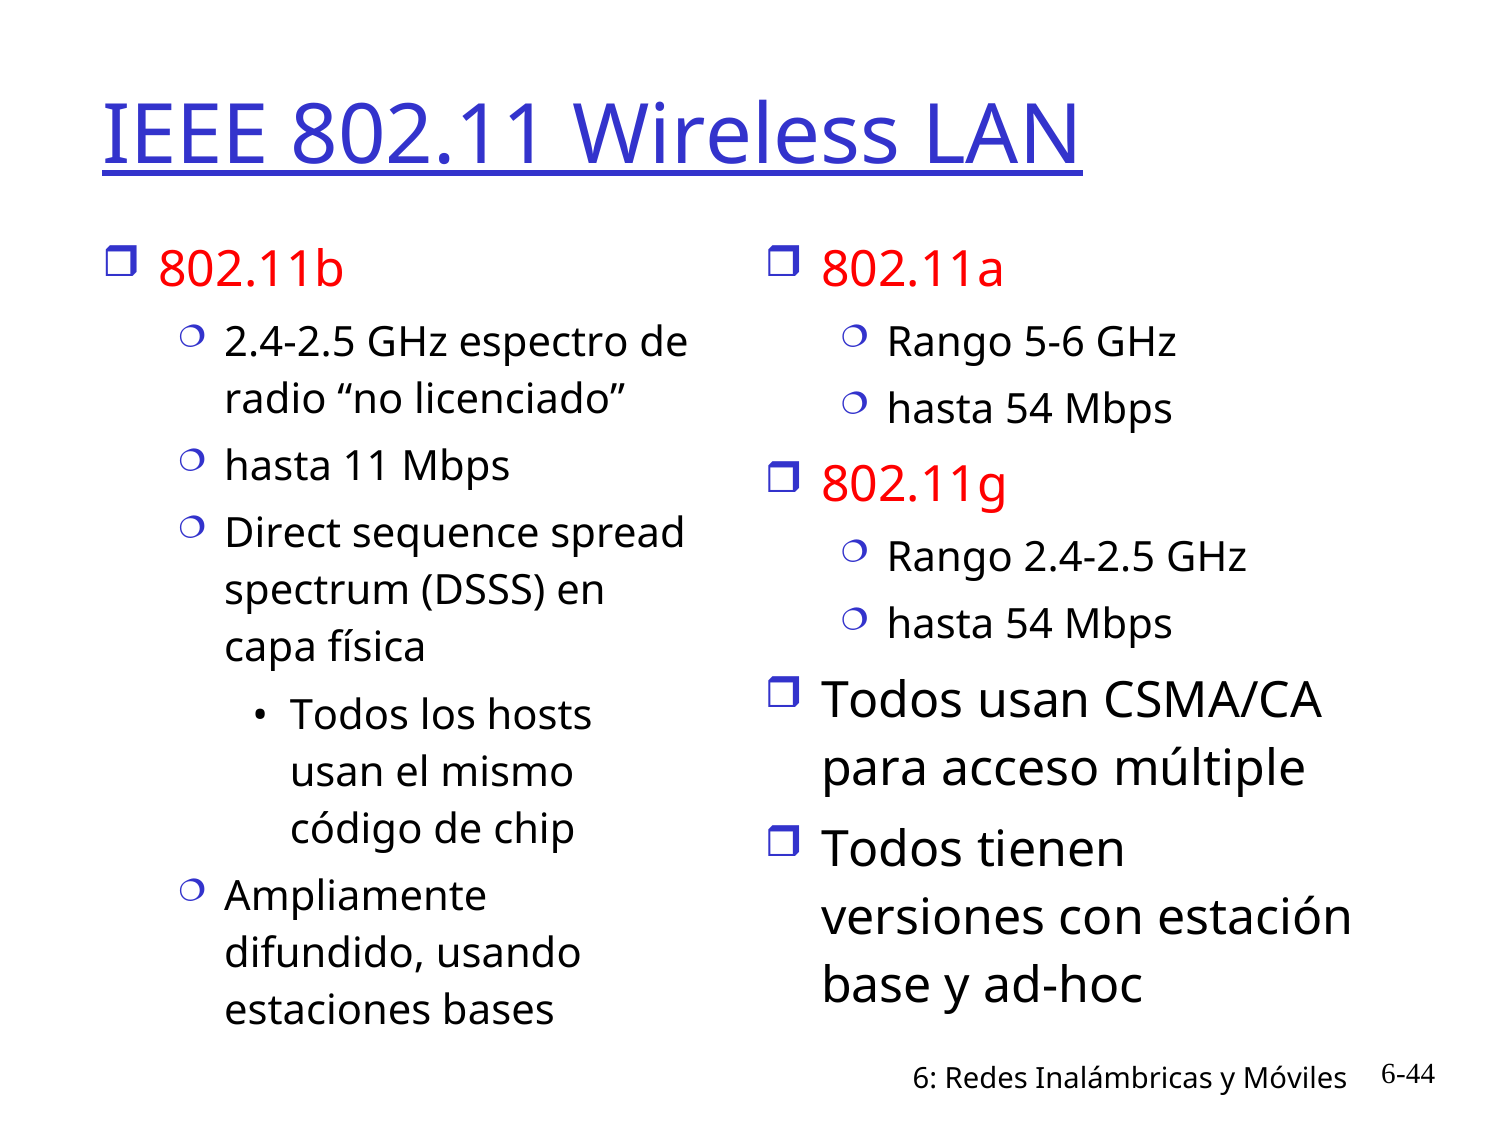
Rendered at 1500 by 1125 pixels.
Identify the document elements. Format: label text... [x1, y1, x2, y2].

list 802.11b 2.4-2.5 GHz espectro de radio “no licenciado” hasta 11 Mbps Direct sequence spread spectrum (DSSS) en capa física Todos los hosts usan el mismo código de chip Ampliamente difundido, usando estaciones bases [87, 224, 713, 1052]
title IEEE 802.11 Wireless LAN [87, 37, 1363, 225]
list 802.11a Rango 5-6 GHz hasta 54 Mbps 802.11g Rango 2.4-2.5 GHz hasta 54 Mbps Todos usan CSMA/CA para acceso múltiple Todos tienen versiones con estación base y ad-hoc [750, 224, 1376, 1002]
